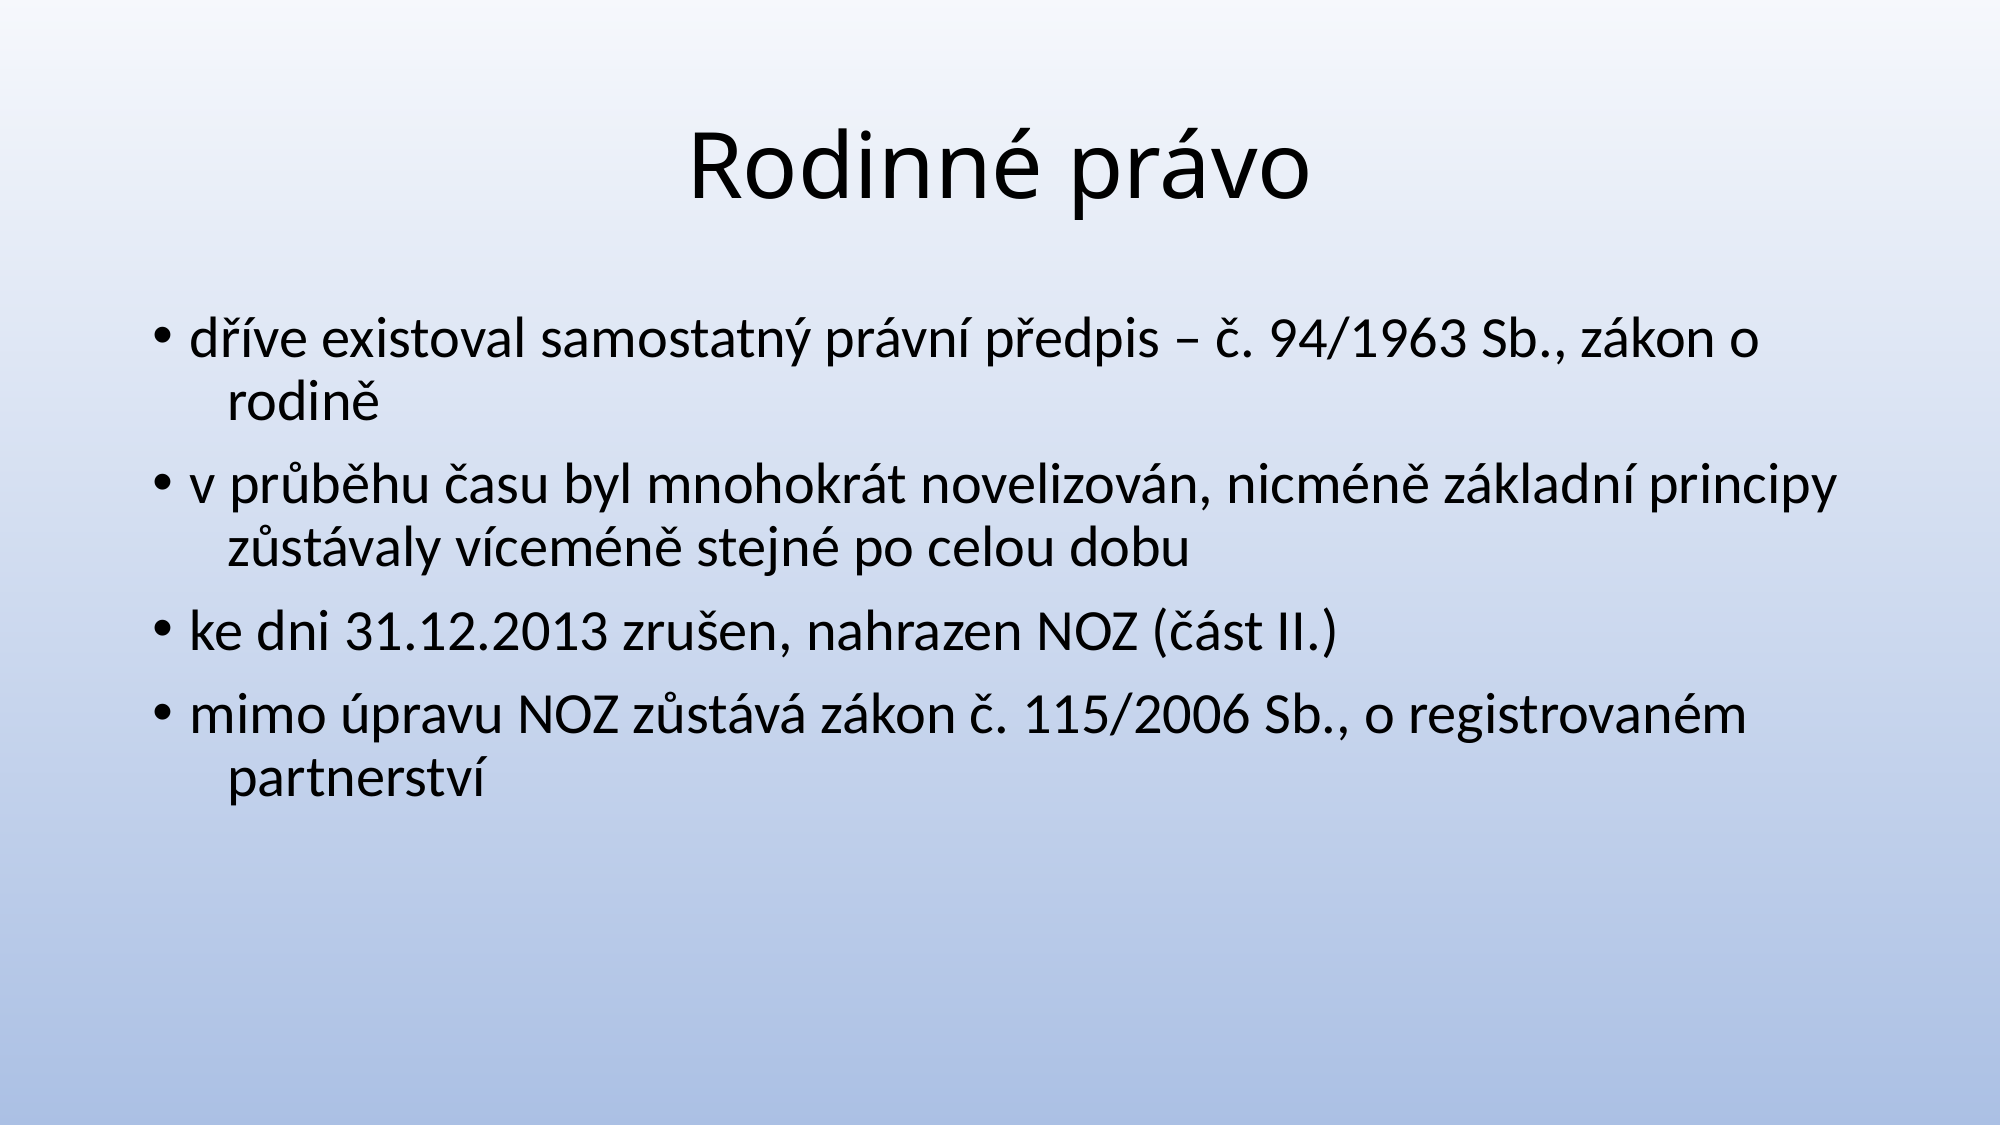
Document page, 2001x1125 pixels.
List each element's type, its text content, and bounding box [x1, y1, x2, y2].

list dříve existoval samostatný právní předpis – č. 94/1963 Sb., zákon o rodině v průběhu času byl mnohokrát novelizován, nicméně základní principy zůstávaly víceméně stejné po celou dobu ke dni 31.12.2013 zrušen, nahrazen NOZ (část II.) mimo úpravu NOZ zůstává zákon č. 115/2006 Sb., o registrovaném partnerství [137, 299, 1863, 1014]
title Rodinné právo [137, 59, 1863, 278]
